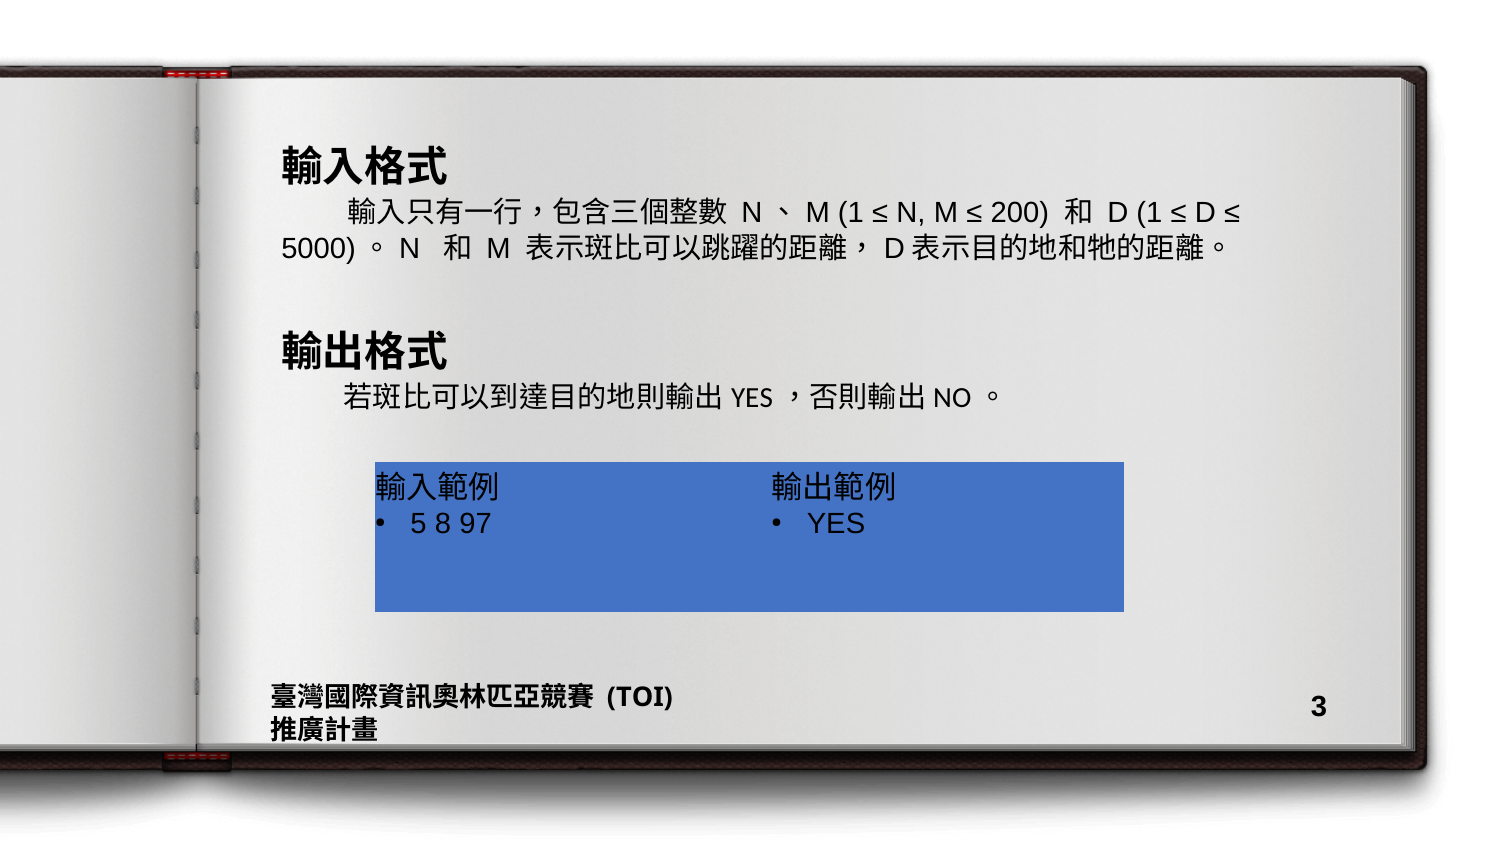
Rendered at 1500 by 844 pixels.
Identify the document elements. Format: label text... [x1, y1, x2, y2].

table_header 輸入範例 5 8 97 [375, 462, 771, 612]
text_box 輸出格式 若斑比可以到達目的地則輸出YES，否則輸出NO。 [266, 317, 1368, 422]
table_header 輸出範例 YES [771, 462, 1124, 612]
text_box [1295, 672, 1386, 737]
text_box 輸入格式 輸入只有一行，包含三個整數 N、M (1 ≤ N, M ≤ 200) 和 D (1 ≤ D ≤ 5000)。N 和 M 表示斑比可以跳躍的距離，D表示目的地和牠的距離。 [266, 132, 1356, 317]
